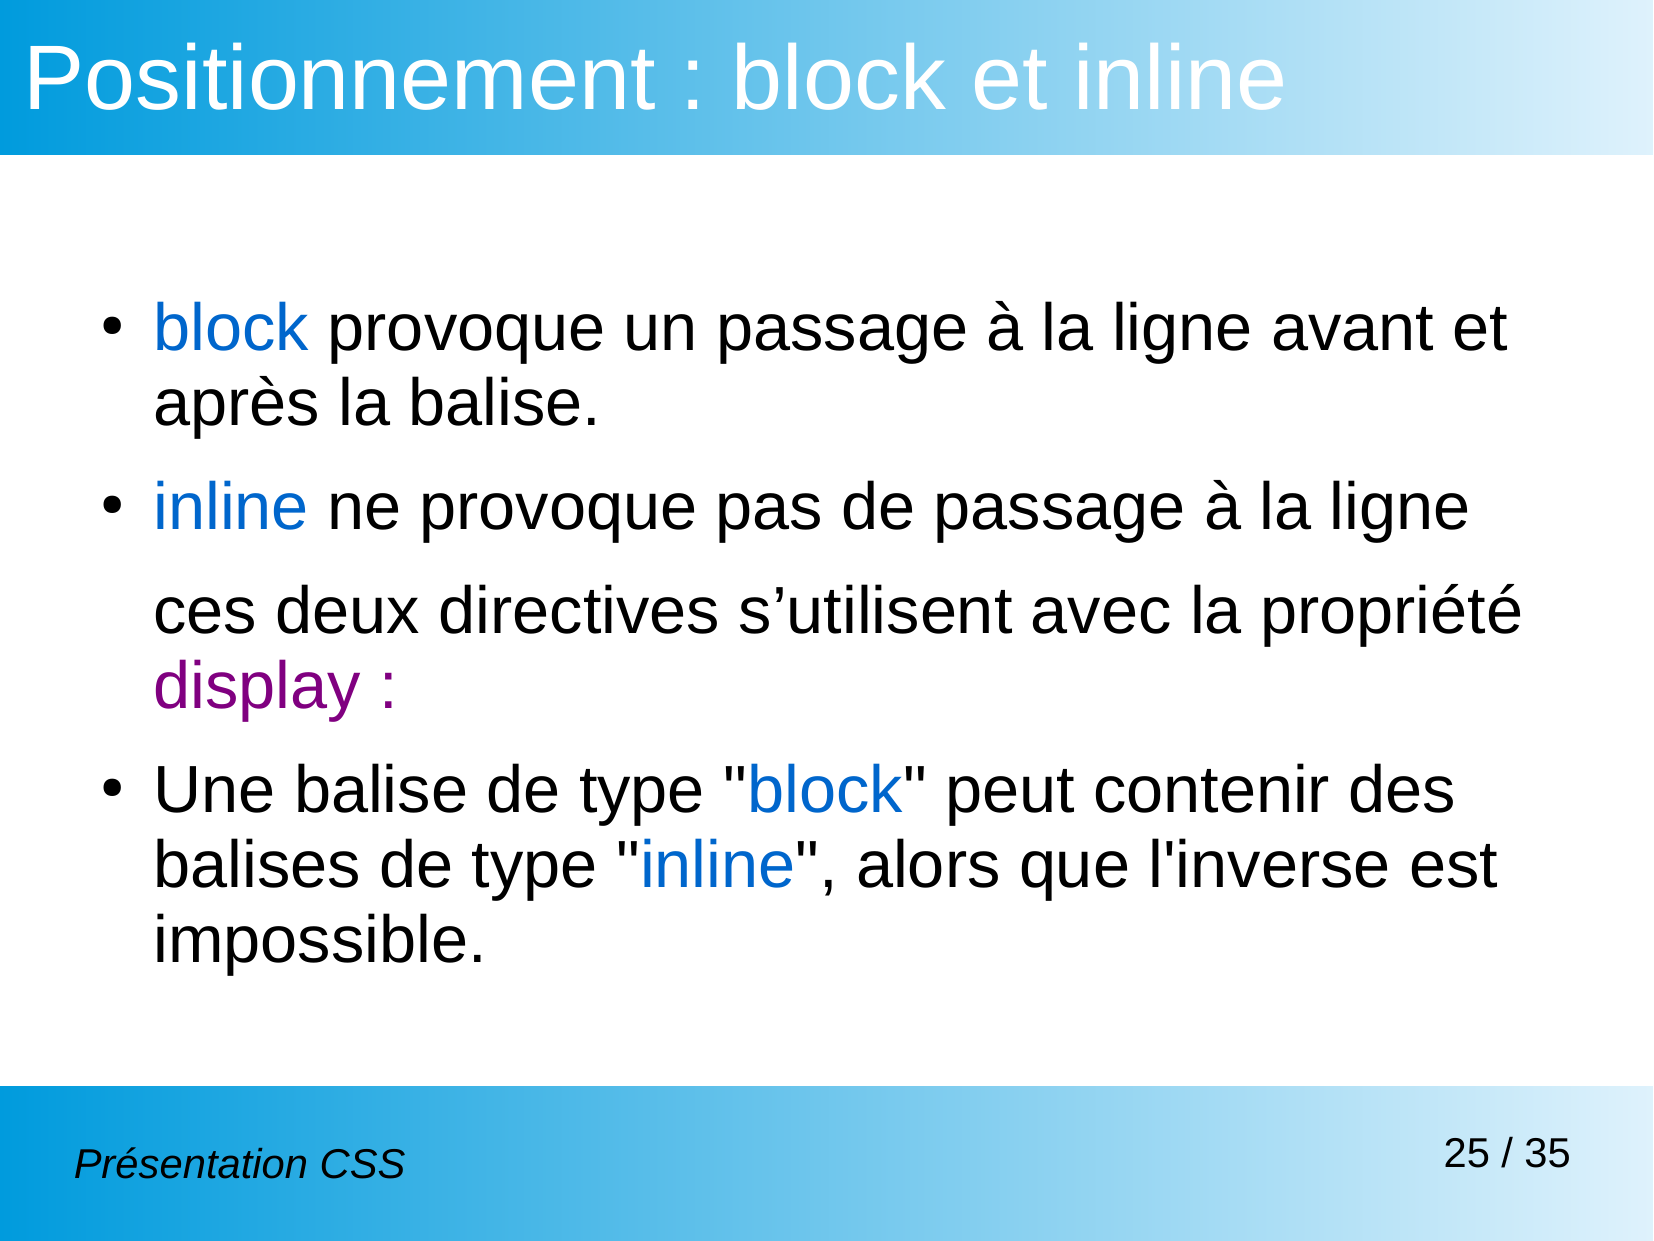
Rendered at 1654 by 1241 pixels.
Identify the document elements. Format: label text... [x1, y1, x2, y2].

list block provoque un passage à la ligne avant et après la balise. inline ne provoque pas de passage à la ligne ces deux directives s’utilisent avec la propriété display : Une balise de type "block" peut contenir des balises de type "inline", alors que l'inverse est impossible. [82, 290, 1571, 1010]
title Positionnement : block et inline [23, 25, 1512, 130]
